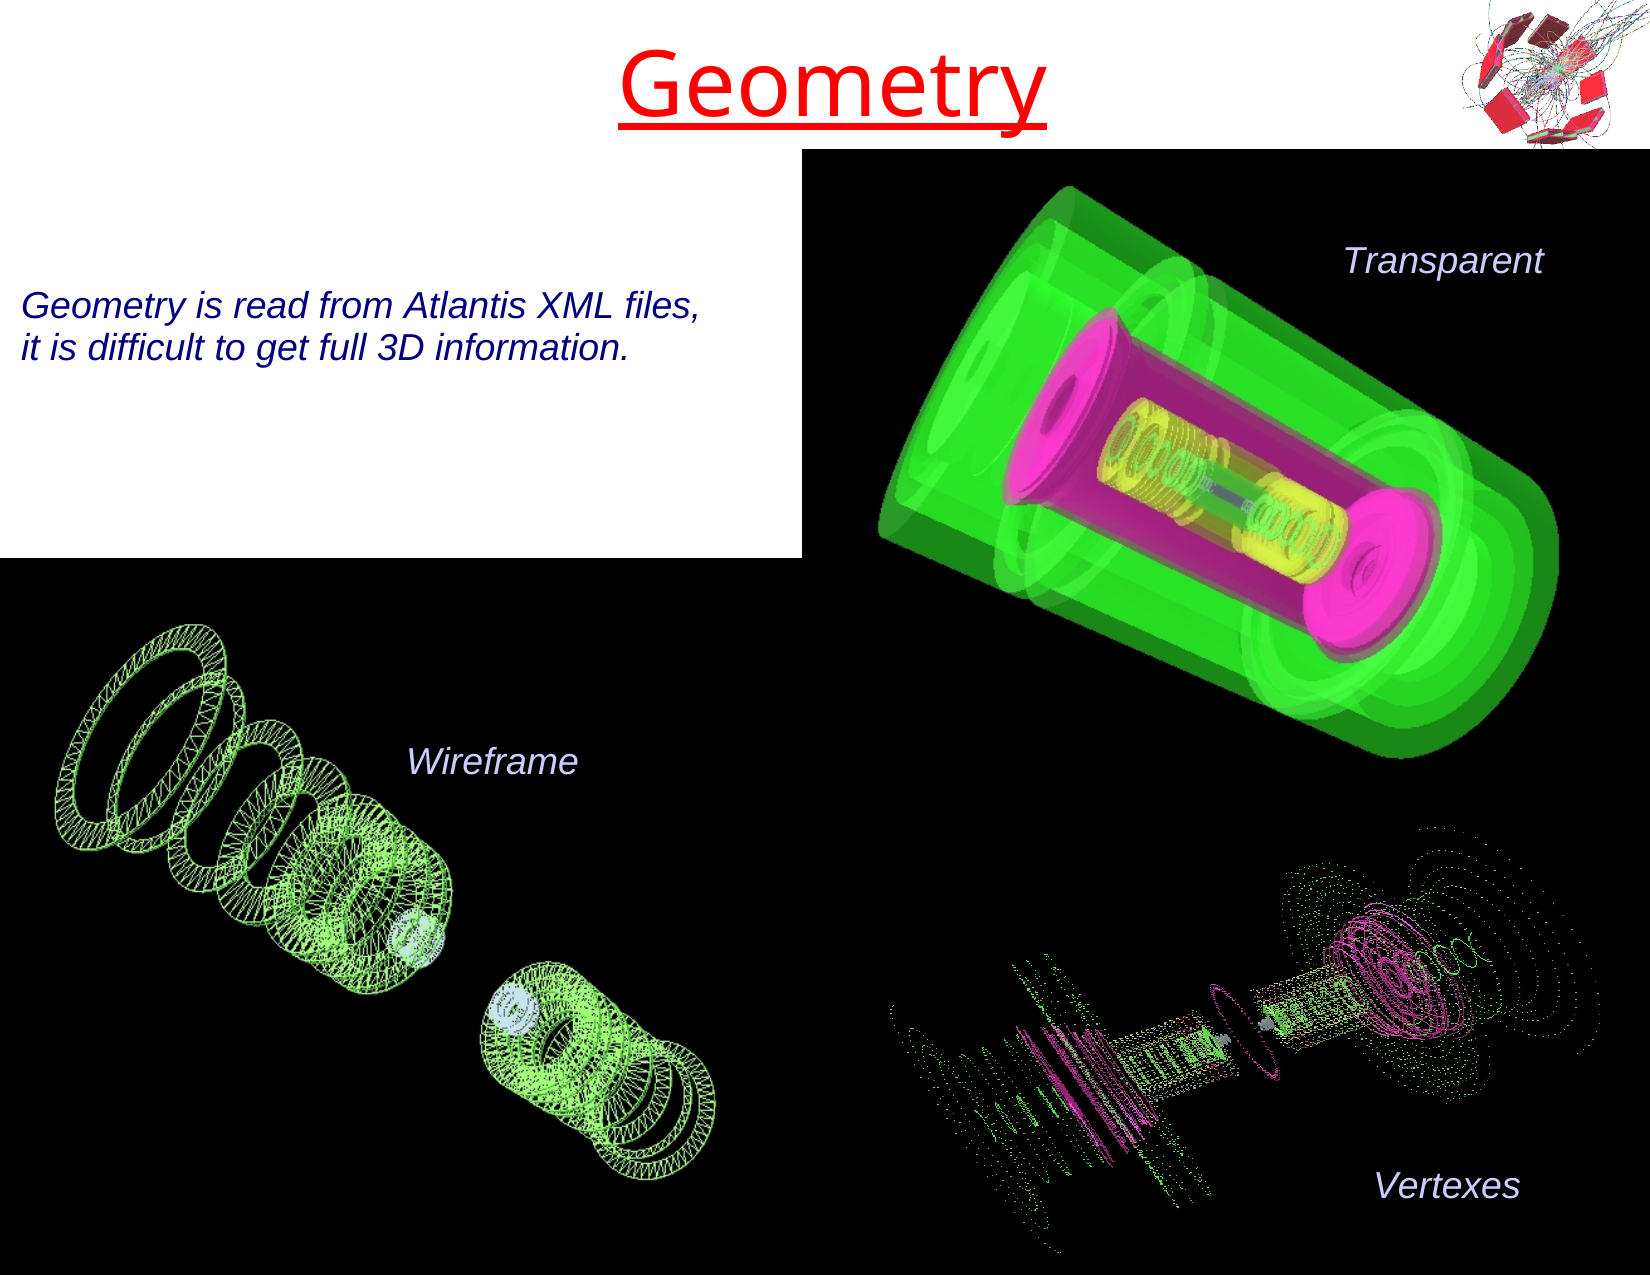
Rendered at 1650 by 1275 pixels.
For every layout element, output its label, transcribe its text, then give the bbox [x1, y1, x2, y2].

text_box Geometry is read from Atlantis XML files, it is difficult to get full 3D information. [6, 277, 776, 387]
text_box Wireframe [391, 733, 594, 796]
text_box Vertexes [1358, 1157, 1536, 1220]
picture [0, 0, 1650, 1275]
title Geometry [90, 0, 1462, 188]
text_box Transparent [1327, 232, 1559, 295]
